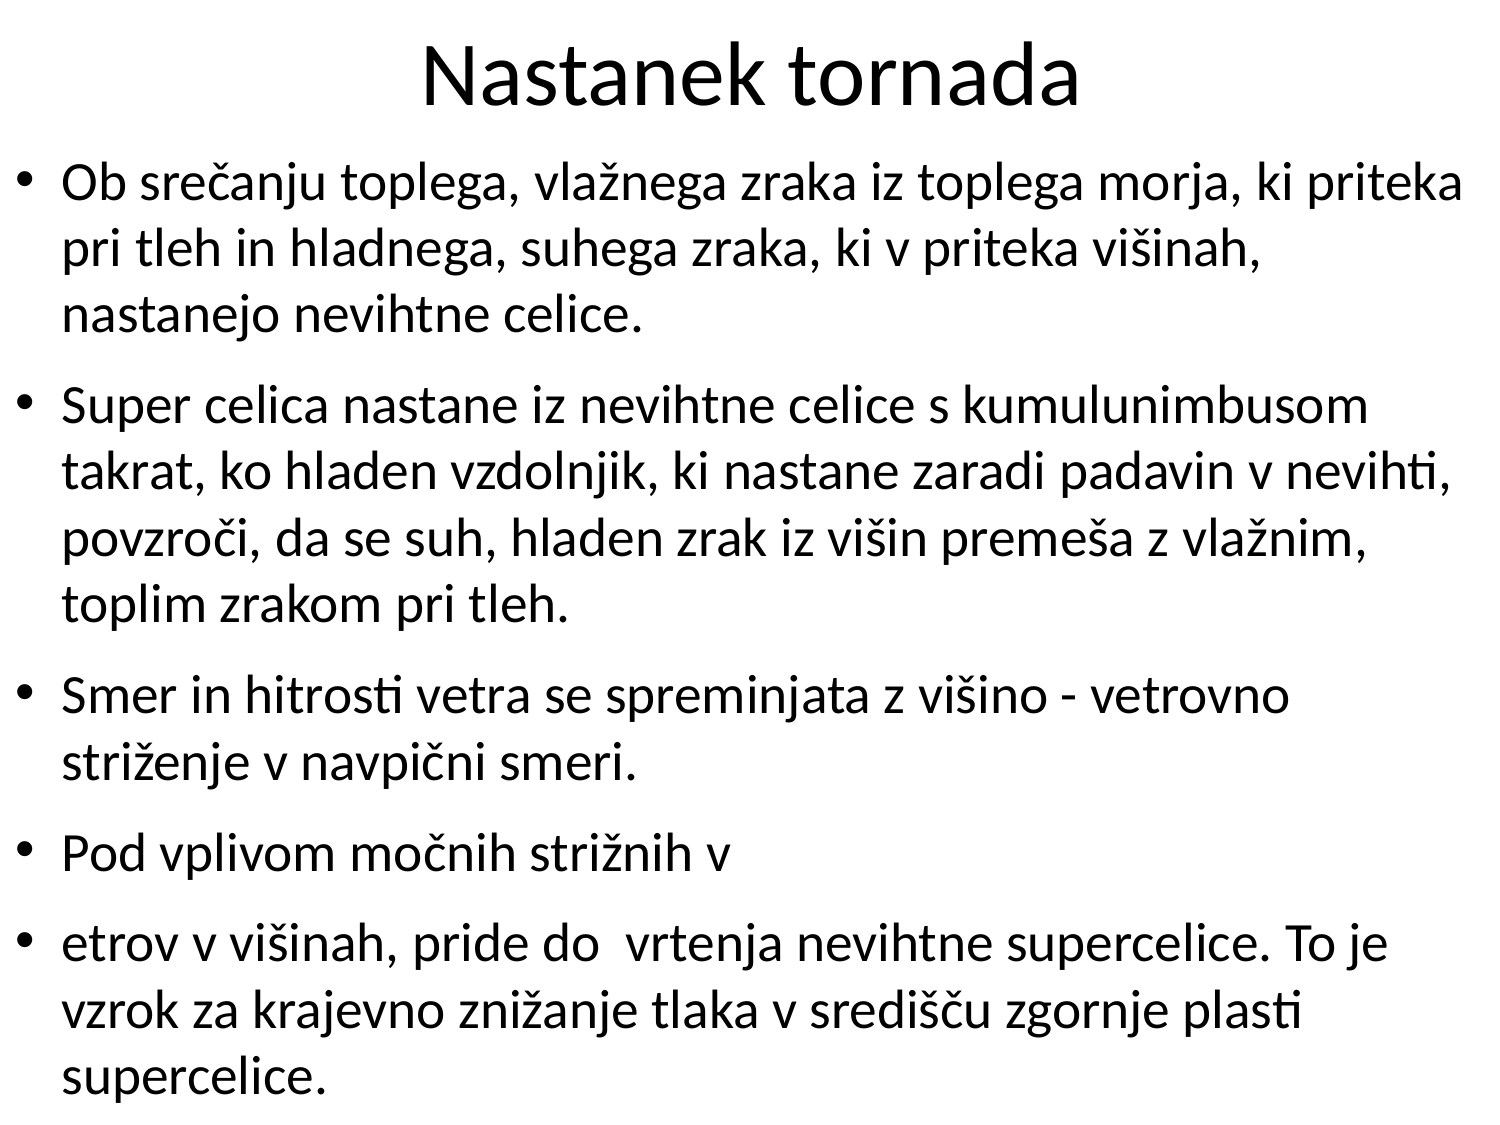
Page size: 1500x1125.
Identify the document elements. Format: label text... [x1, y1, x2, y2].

list Ob srečanju toplega, vlažnega zraka iz toplega morja, ki priteka pri tleh in hladnega, suhega zraka, ki v priteka višinah, nastanejo nevihtne celice. Super celica nastane iz nevihtne celice s kumulunimbusom takrat, ko hladen vzdolnjik, ki nastane zaradi padavin v nevihti, povzroči, da se suh, hladen zrak iz višin premeša z vlažnim, toplim zrakom pri tleh. Smer in hitrosti vetra se spreminjata z višino - vetrovno striženje v navpični smeri. Pod vplivom močnih strižnih v etrov v višinah, pride do vrtenja nevihtne supercelice. To je vzrok za krajevno znižanje tlaka v središču zgornje plasti supercelice. [0, 137, 1500, 1125]
title Nastanek tornada [76, 0, 1427, 137]
